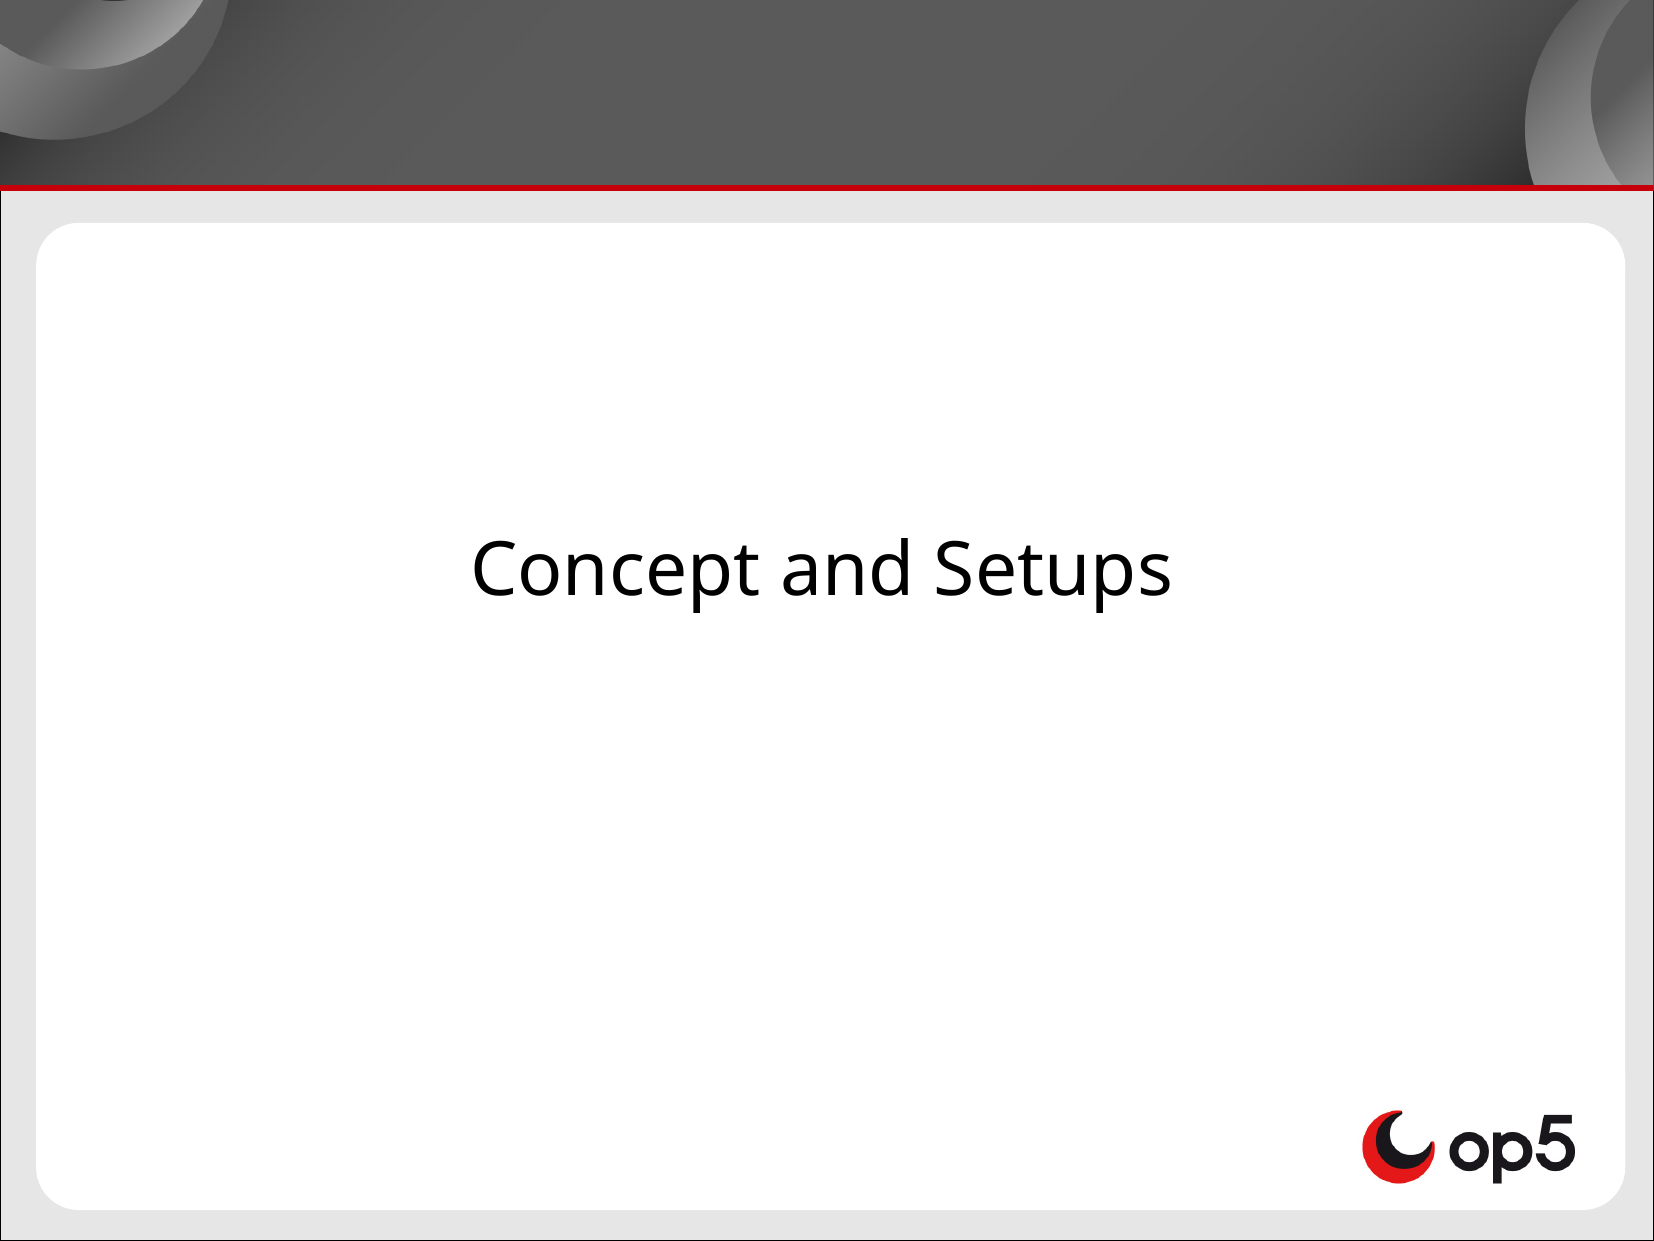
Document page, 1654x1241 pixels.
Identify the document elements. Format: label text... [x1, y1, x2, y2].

picture [1350, 1103, 1587, 1191]
text_box Concept and Setups [455, 508, 1242, 611]
picture [0, 0, 1654, 185]
